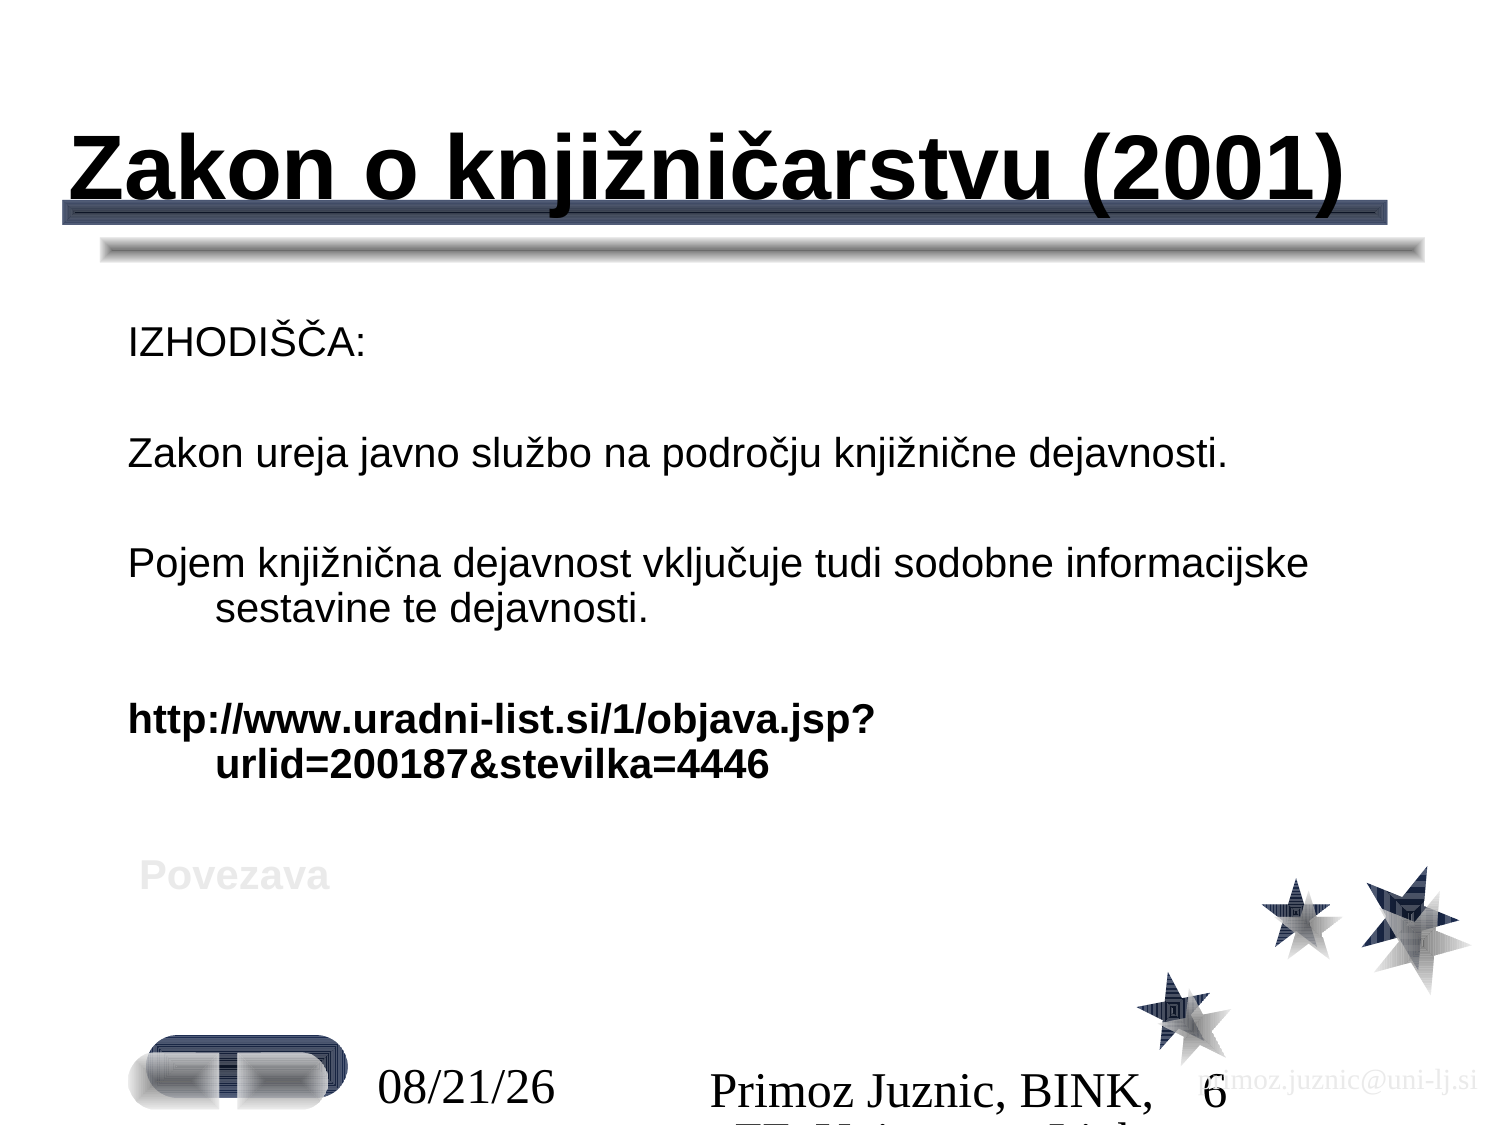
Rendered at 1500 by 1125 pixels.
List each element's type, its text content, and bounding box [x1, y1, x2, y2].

list IZHODIŠČA: Zakon ureja javno službo na področju knjižnične dejavnosti. Pojem knjižnična dejavnost vključuje tudi sodobne informacijske sestavine te dejavnosti. http://www.uradni-list.si/1/objava.jsp?urlid=200187&stevilka=4446 Povezava [112, 312, 1388, 1017]
title Zakon o knjižničarstvu (2001) [53, 37, 1447, 225]
